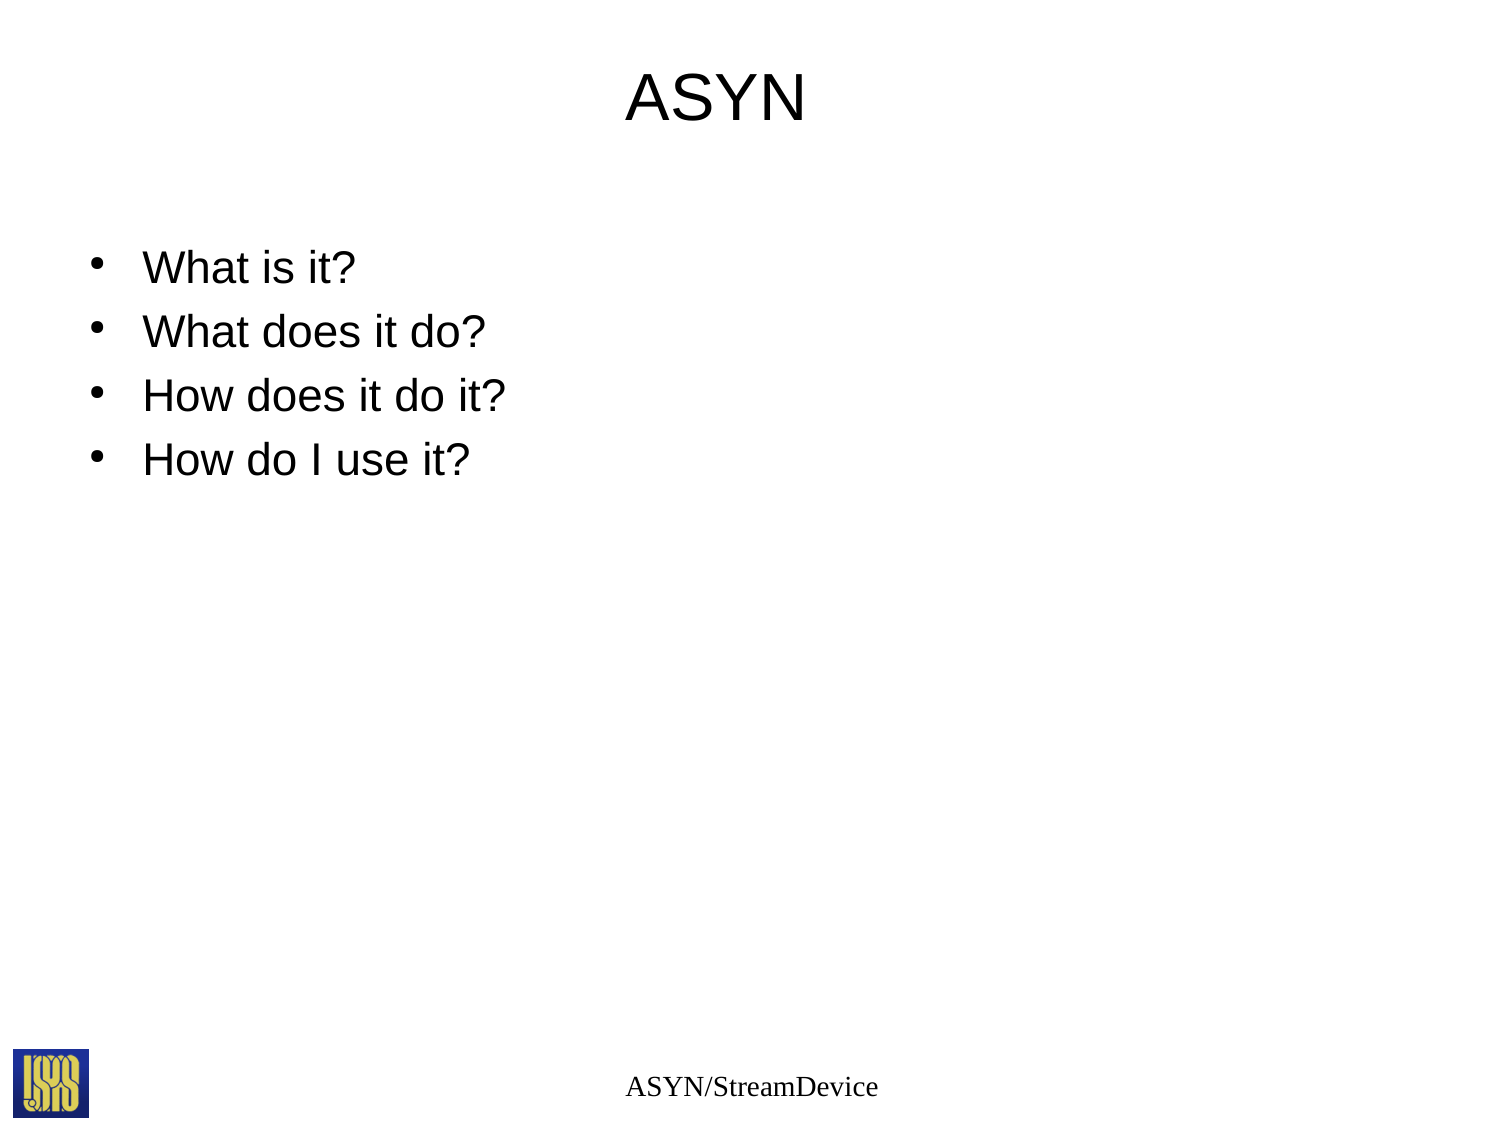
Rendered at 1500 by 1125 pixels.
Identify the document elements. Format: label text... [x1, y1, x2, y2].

list What is it? What does it do? How does it do it? How do I use it? [56, 229, 1359, 576]
picture [13, 1049, 89, 1118]
title ASYN [55, 54, 1361, 142]
